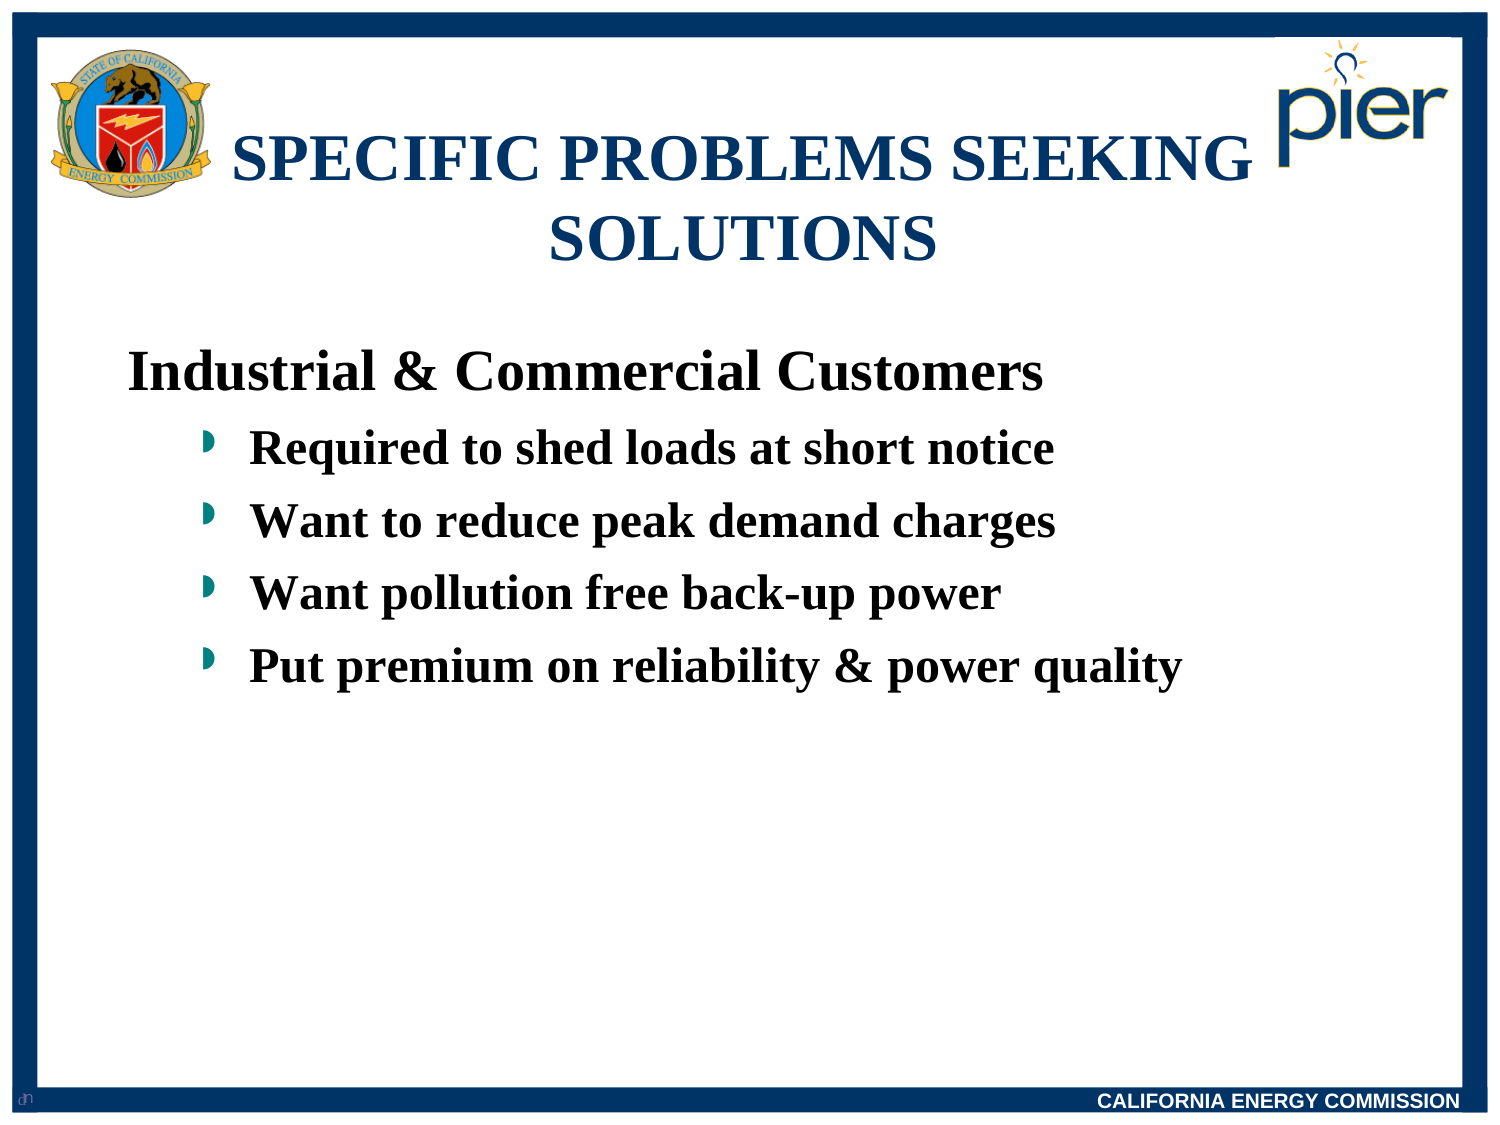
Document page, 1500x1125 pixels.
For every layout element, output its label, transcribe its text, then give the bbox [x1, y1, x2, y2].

picture [1275, 37, 1451, 171]
title SPECIFIC PROBLEMS SEEKING SOLUTIONS [106, 99, 1382, 288]
list Industrial & Commercial Customers Required to shed loads at short notice Want to reduce peak demand charges Want pollution free back-up power Put premium on reliability & power quality [112, 324, 1388, 1000]
picture [50, 49, 211, 198]
